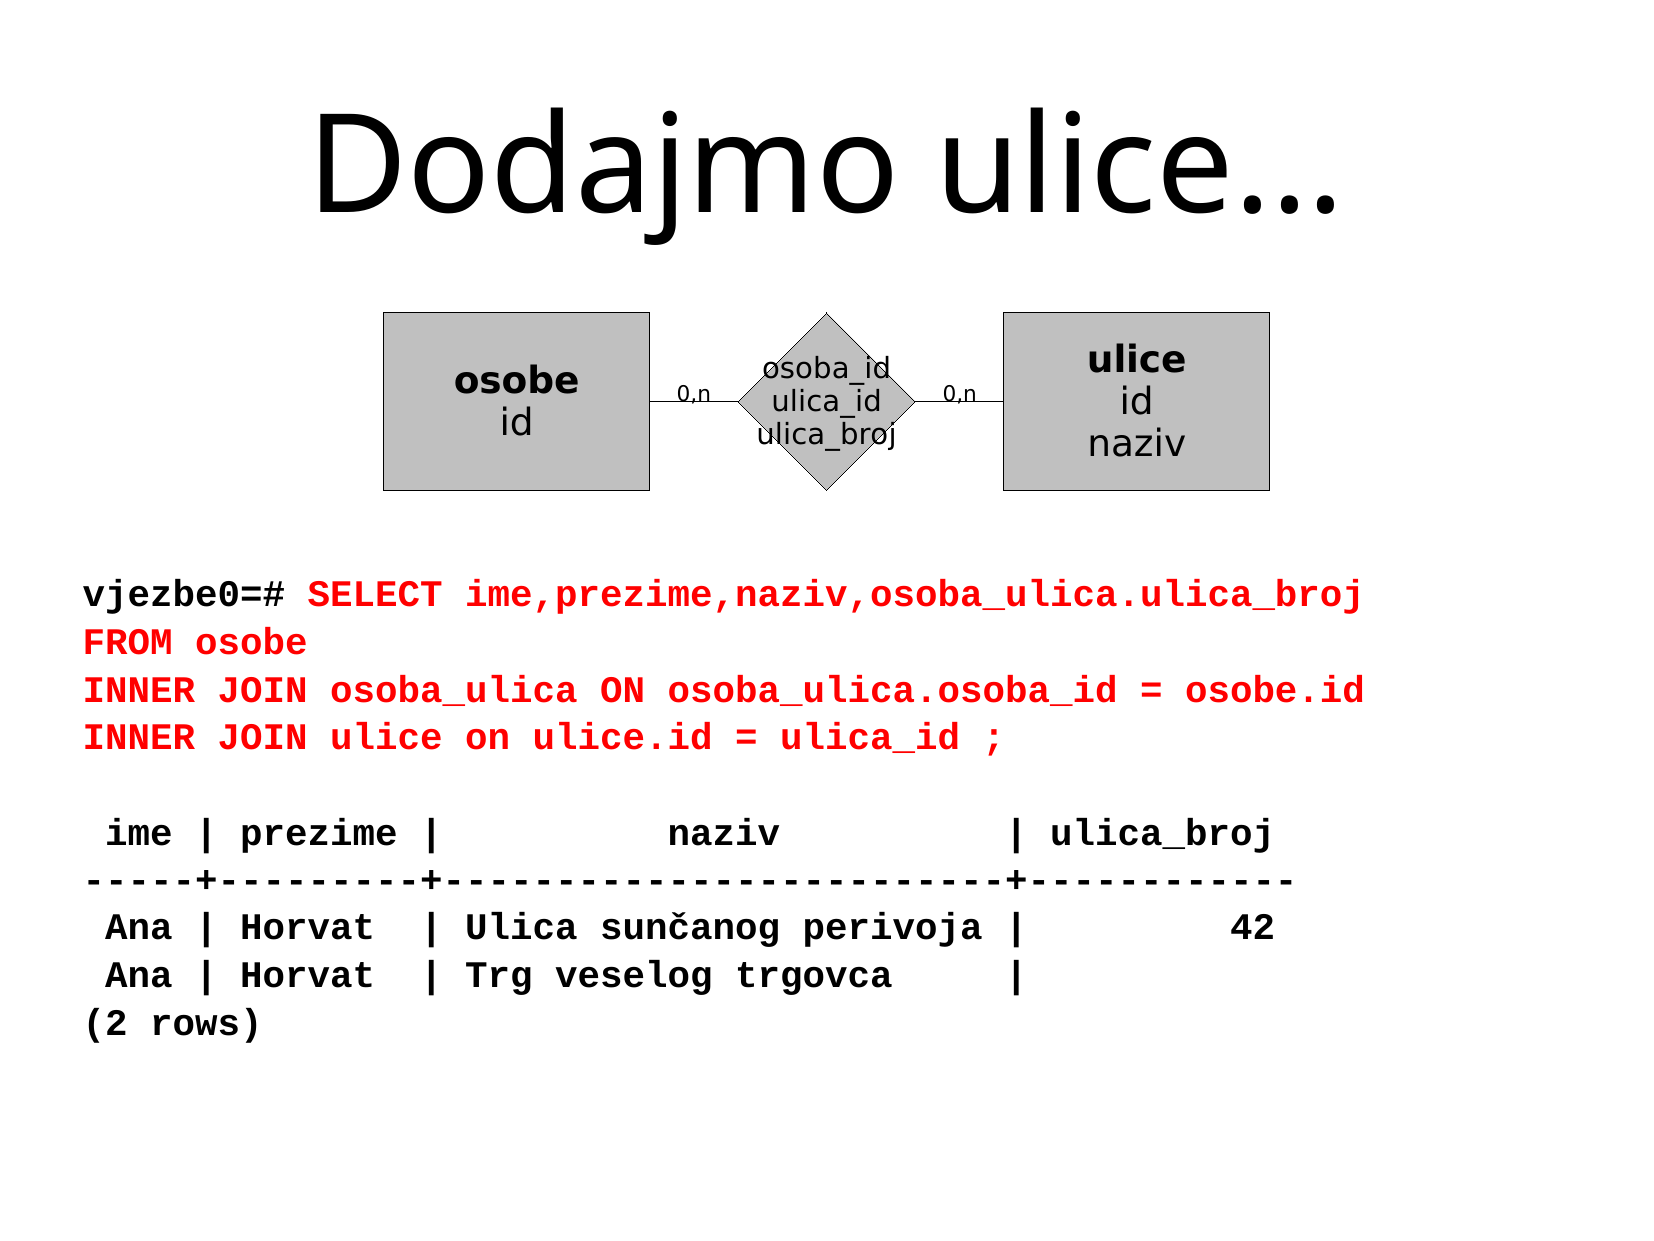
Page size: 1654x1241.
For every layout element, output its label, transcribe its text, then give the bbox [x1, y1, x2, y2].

title Dodajmo ulice... [82, 0, 1571, 290]
list vjezbe0=# SELECT ime,prezime,naziv,osoba_ulica.ulica_broj FROM osobe INNER JOIN osoba_ulica ON osoba_ulica.osoba_id = osobe.id INNER JOIN ulice on ulice.id = ulica_id ; ime | prezime | naziv | ulica_broj -----+---------+-------------------------+------------ Ana | Horvat | Ulica sunčanog perivoja | 42 Ana | Horvat | Trg veselog trgovca | (2 rows) [82, 290, 1571, 1142]
